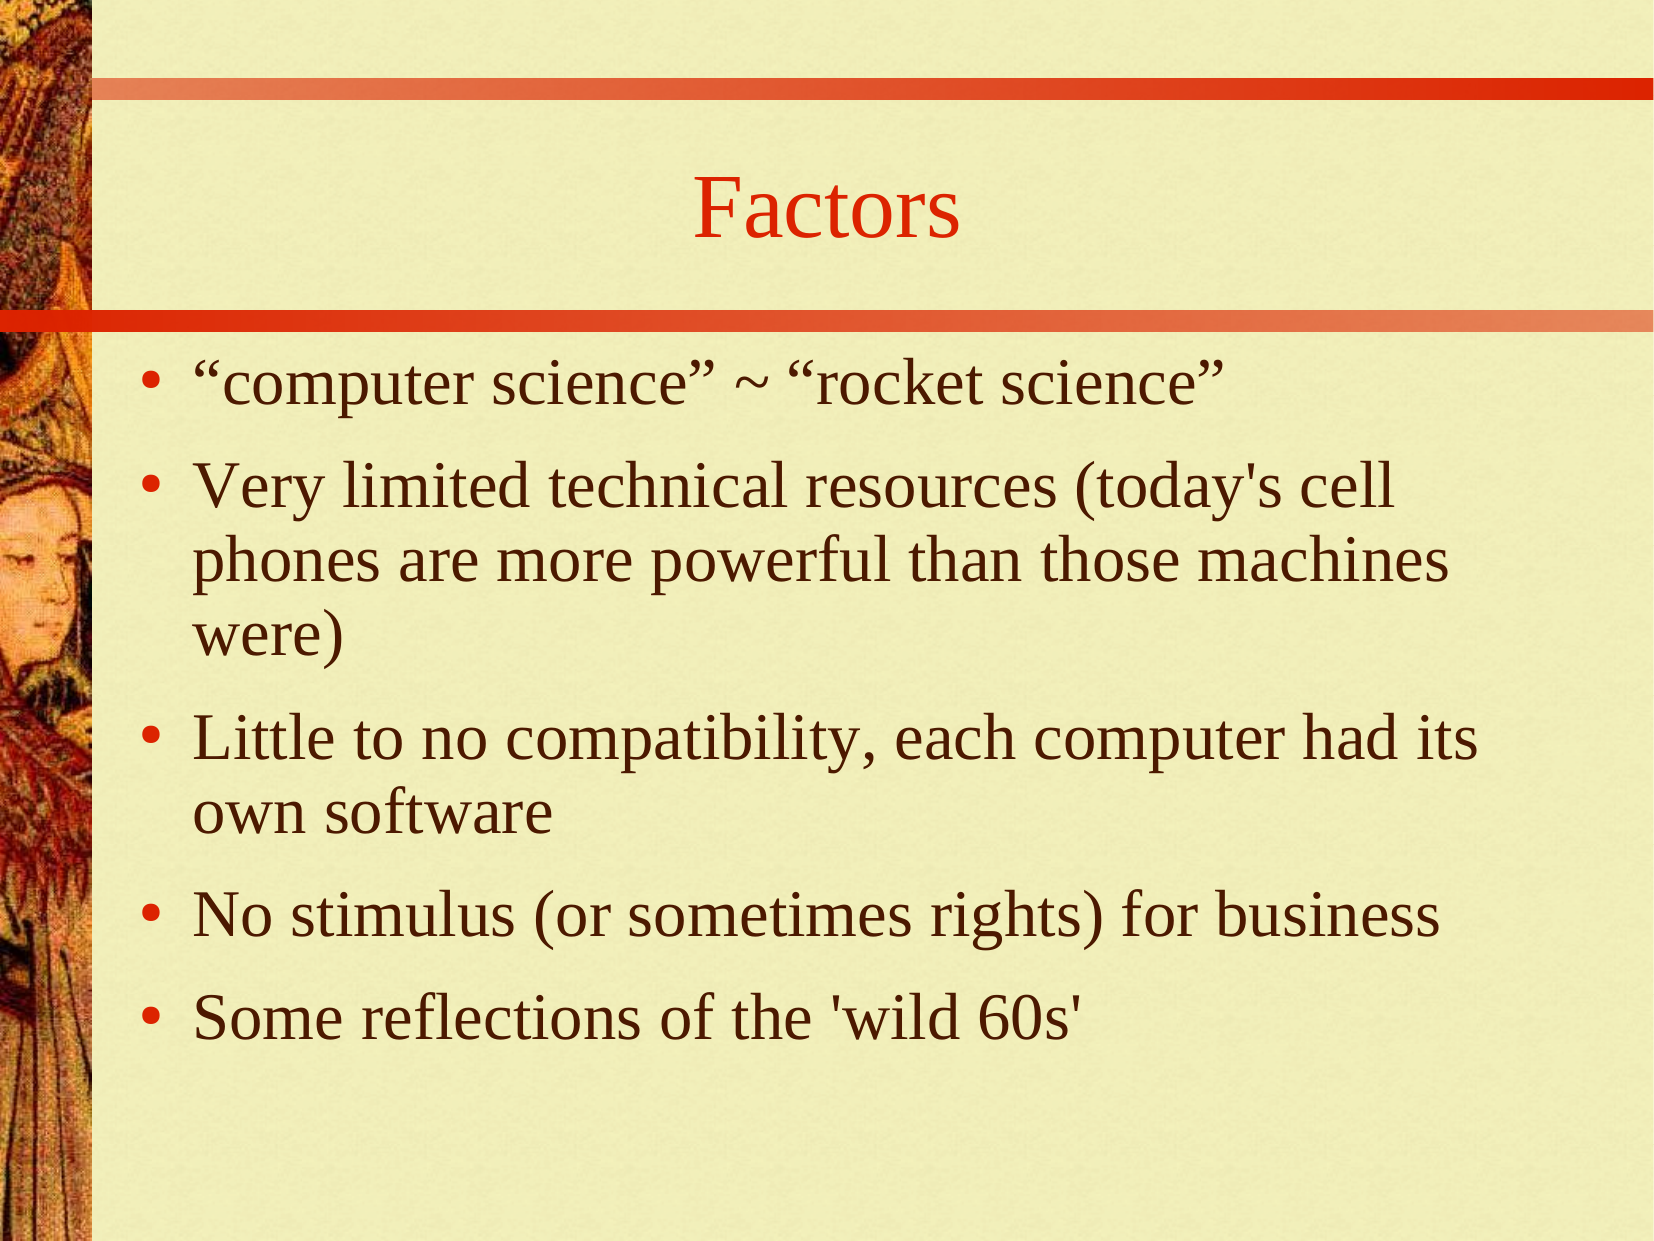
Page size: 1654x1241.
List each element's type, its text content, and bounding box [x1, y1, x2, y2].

title Factors [121, 102, 1534, 311]
picture [0, 0, 1654, 310]
picture [0, 332, 1654, 1241]
list “computer science” ~ “rocket science” Very limited technical resources (today's cell phones are more powerful than those machines were) Little to no compatibility, each computer had its own software No stimulus (or sometimes rights) for business Some reflections of the 'wild 60s' [121, 344, 1534, 1127]
